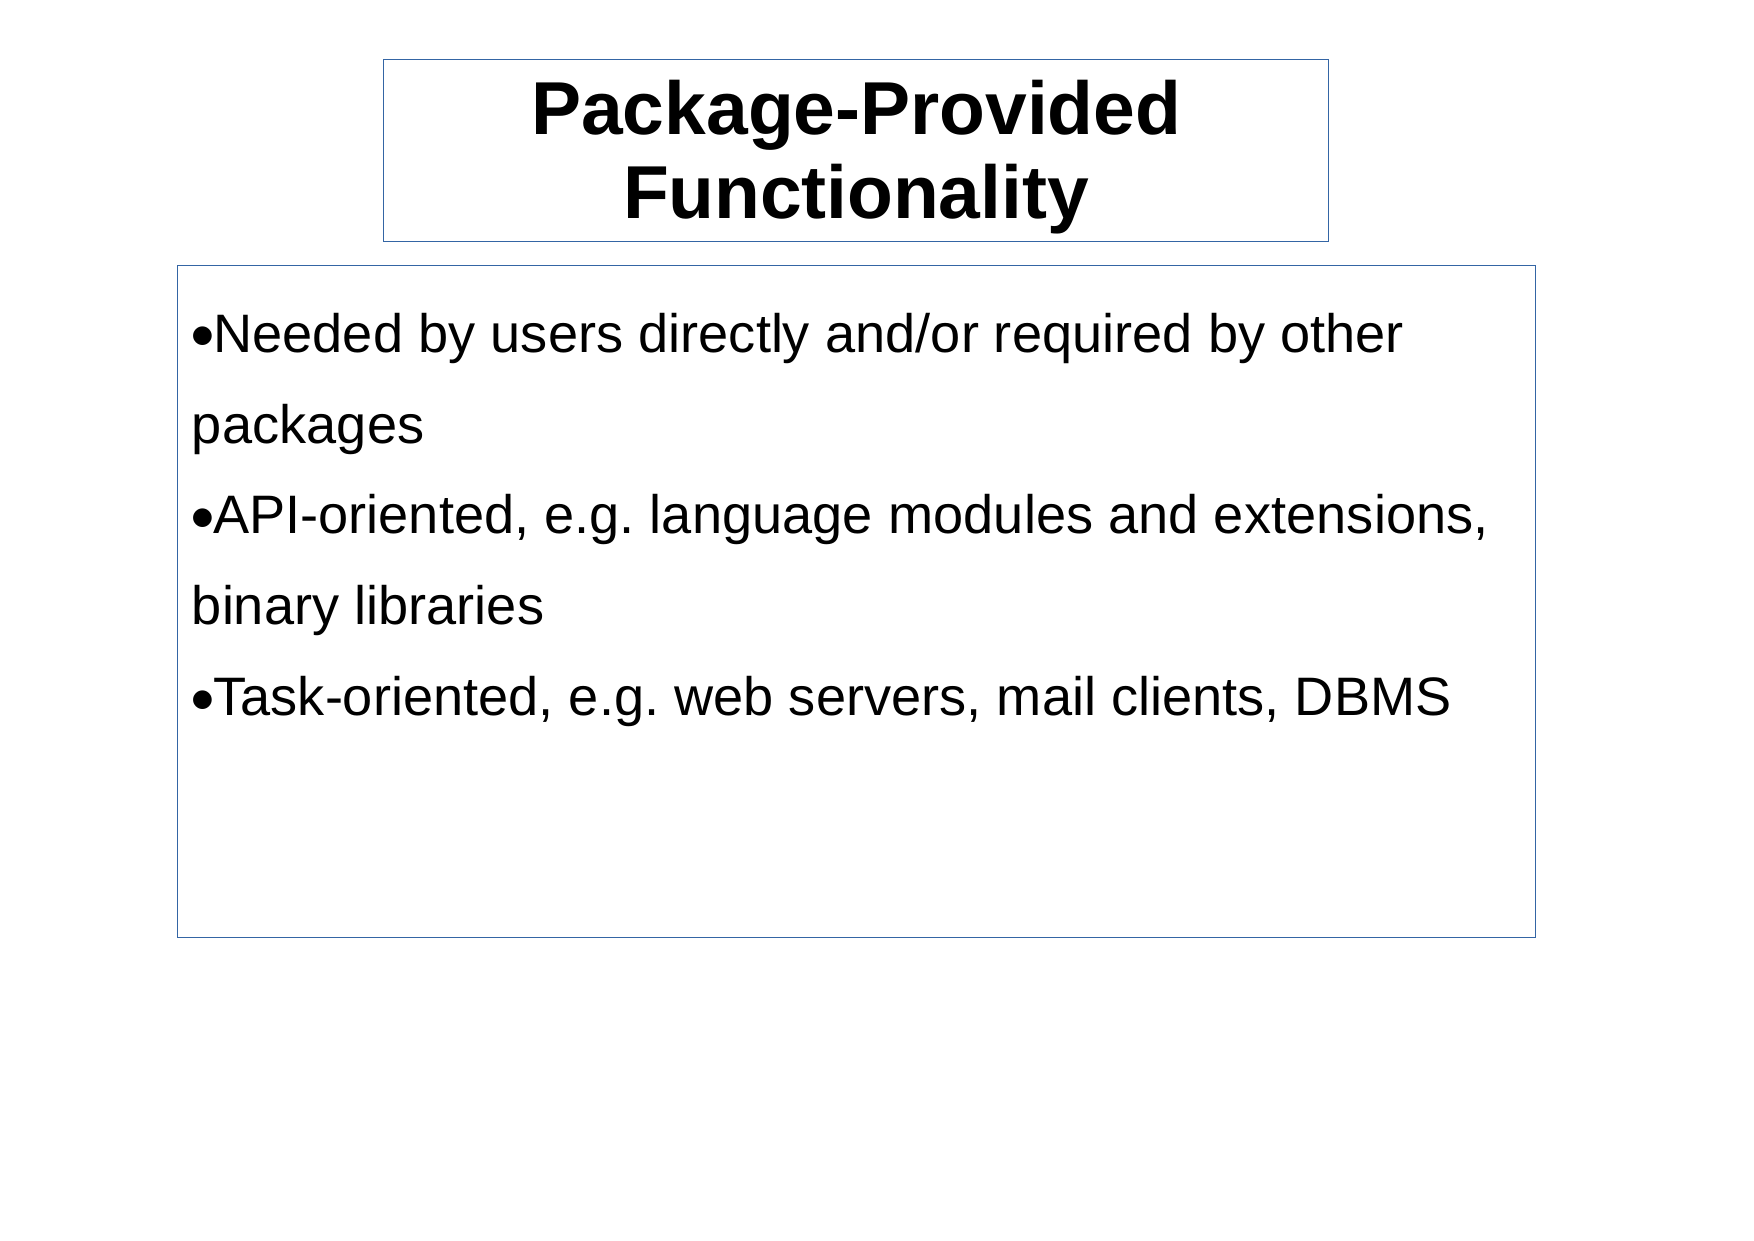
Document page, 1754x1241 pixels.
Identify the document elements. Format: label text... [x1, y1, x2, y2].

text_box Needed by users directly and/or required by other packages API-oriented, e.g. language modules and extensions, binary libraries Task-oriented, e.g. web servers, mail clients, DBMS [177, 265, 1536, 938]
text_box Package-Provided Functionality [383, 59, 1329, 232]
